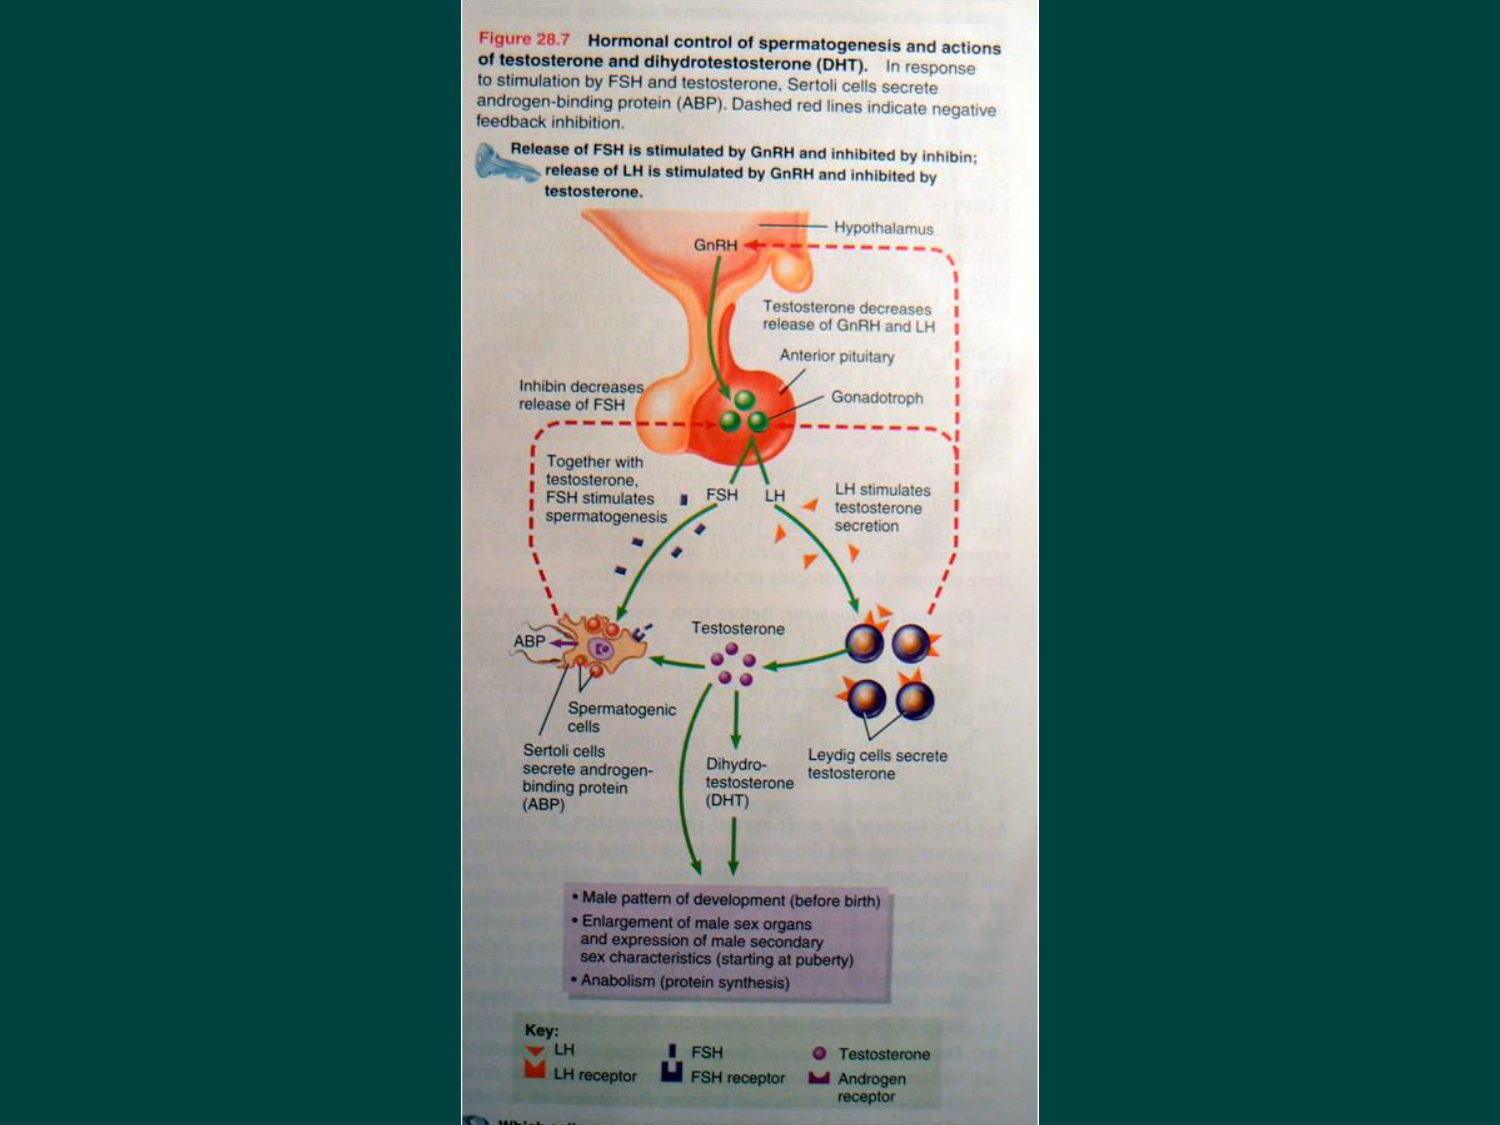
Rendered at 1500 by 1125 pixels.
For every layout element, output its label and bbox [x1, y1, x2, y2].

picture [461, 0, 1039, 1125]
